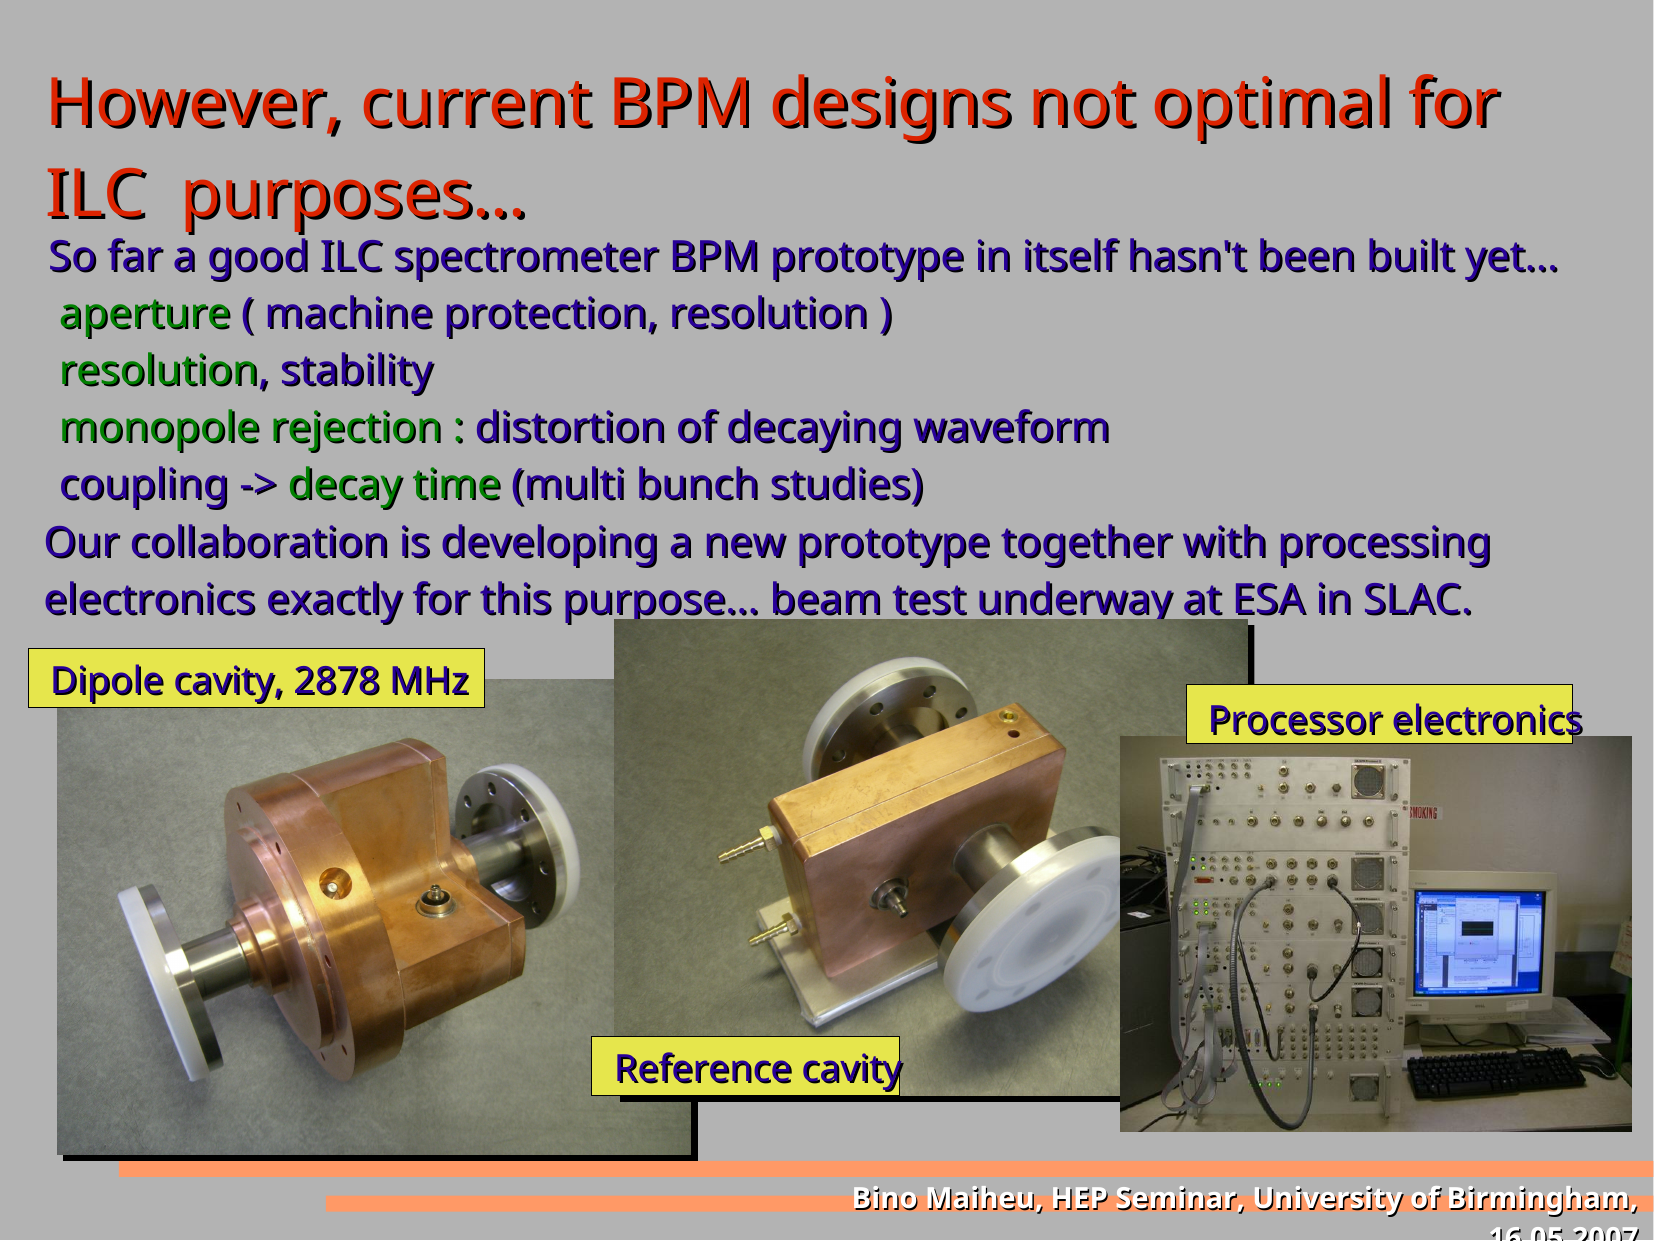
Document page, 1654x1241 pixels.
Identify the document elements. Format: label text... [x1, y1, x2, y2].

text_box Our collaboration is developing a new prototype together with processing electronics exactly for this purpose... beam test underway at ESA in SLAC. [28, 504, 1438, 620]
text_box Reference cavity [599, 1033, 896, 1095]
text_box [28, 648, 485, 708]
text_box [896, 1036, 900, 1064]
text_box So far a good ILC spectrometer BPM prototype in itself hasn't been built yet... aperture ( machine protection, resolution ) resolution, stability monopole rejection : distortion of decaying waveform coupling -> decay time (multi bunch studies) [33, 218, 1497, 485]
text_box Bino Maiheu, HEP Seminar, University of Birmingham, 16.05.2007 [684, 1170, 1654, 1221]
picture [57, 619, 1632, 1155]
text_box Dipole cavity, 2878 MHz [34, 646, 454, 707]
text_box [591, 1036, 900, 1096]
text_box However, current BPM designs not optimal for ILC purposes... [31, 46, 1625, 223]
text_box [1186, 684, 1573, 744]
text_box [454, 677, 461, 686]
text_box Processor electronics [1192, 685, 1563, 746]
